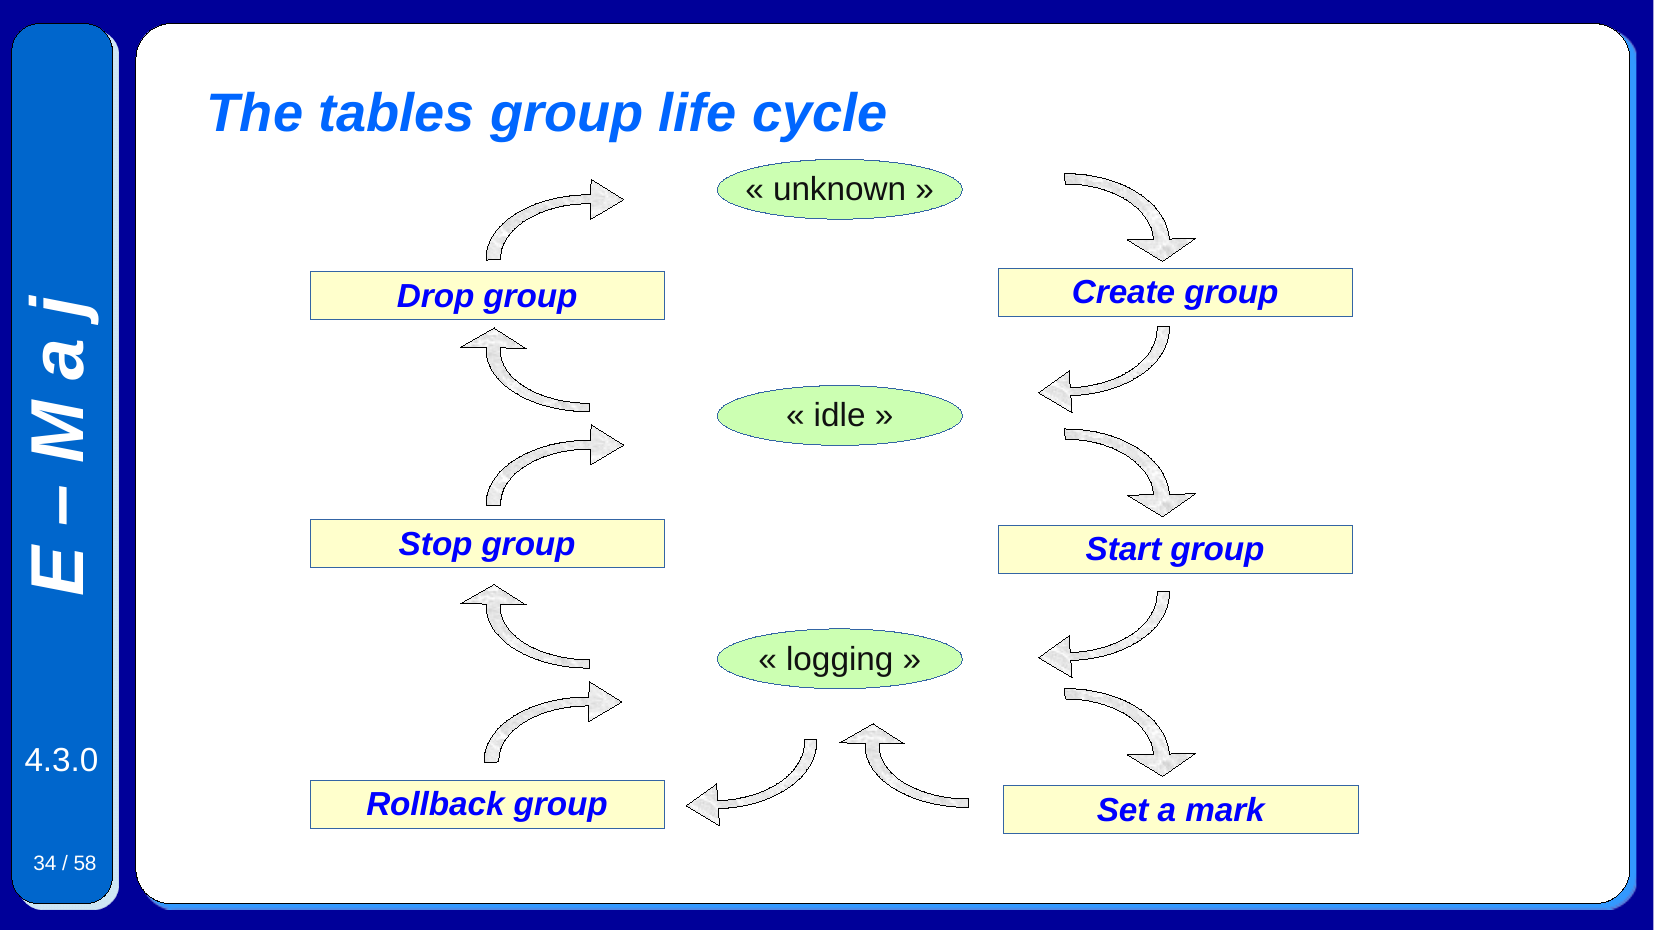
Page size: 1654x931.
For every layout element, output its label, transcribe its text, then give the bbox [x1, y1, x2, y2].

text_box [460, 584, 590, 669]
text_box Set a mark [1003, 785, 1359, 834]
text_box [839, 723, 969, 808]
text_box [486, 424, 624, 506]
text_box Rollback group [310, 780, 665, 829]
text_box [686, 739, 817, 826]
text_box [1038, 326, 1170, 413]
text_box [484, 681, 622, 763]
text_box « idle » [717, 385, 963, 446]
text_box Drop group [310, 271, 665, 320]
text_box Start group [998, 525, 1353, 574]
text_box [1064, 428, 1196, 517]
text_box [460, 327, 590, 412]
text_box Create group [998, 268, 1353, 317]
text_box « unknown » [717, 159, 963, 220]
text_box [486, 179, 624, 261]
text_box [1064, 688, 1196, 777]
text_box [1064, 173, 1196, 262]
text_box [1038, 591, 1170, 678]
text_box Stop group [310, 519, 665, 568]
title The tables group life cycle [206, 34, 1593, 191]
text_box « logging » [717, 628, 963, 689]
